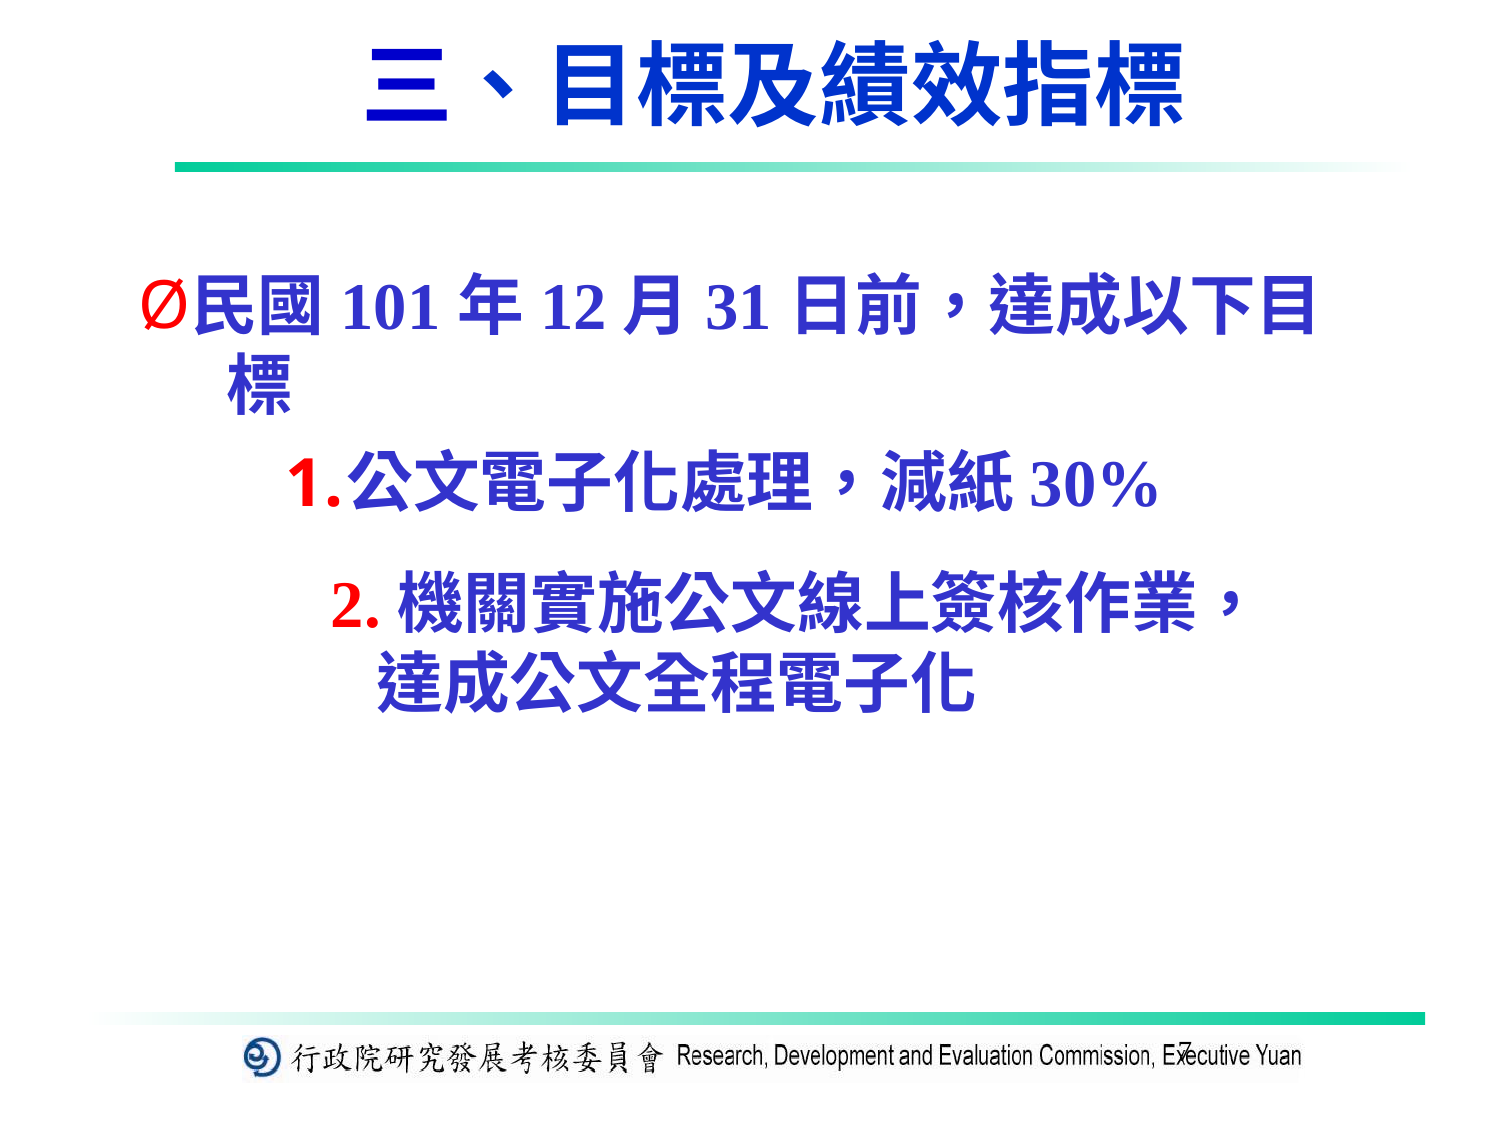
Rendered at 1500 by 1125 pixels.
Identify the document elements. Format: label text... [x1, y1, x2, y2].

title 三、目標及績效指標 [112, 7, 1436, 158]
text_box [1162, 1012, 1476, 1101]
list 民國101年12月31日前，達成以下目標 公文電子化處理，減紙30% 2.機關實施公文線上簽核作業， 達成公文全程電子化 [123, 255, 1400, 894]
